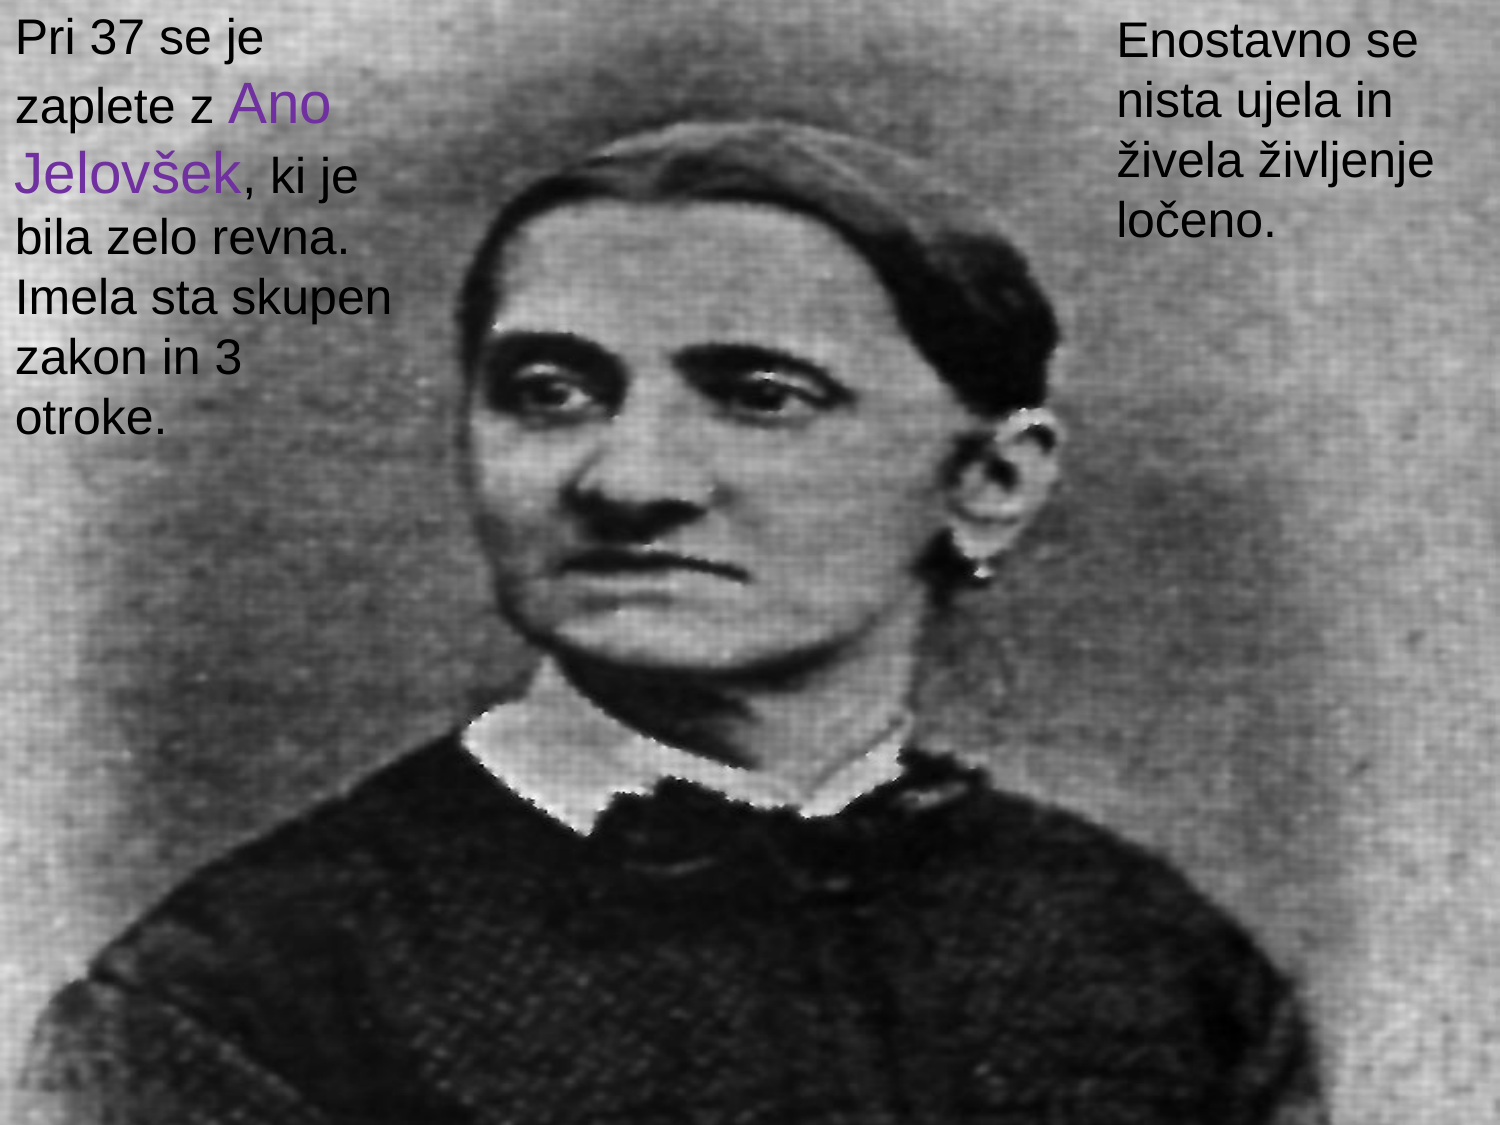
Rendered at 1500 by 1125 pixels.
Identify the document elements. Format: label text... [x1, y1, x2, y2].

text_box Enostavno se nista ujela in živela življenje ločeno. [1101, 0, 1500, 255]
picture [0, 0, 1500, 1125]
text_box Pri 37 se je zaplete z Ano Jelovšek, ki je bila zelo revna. Imela sta skupen zakon in 3 otroke. [0, 0, 411, 453]
